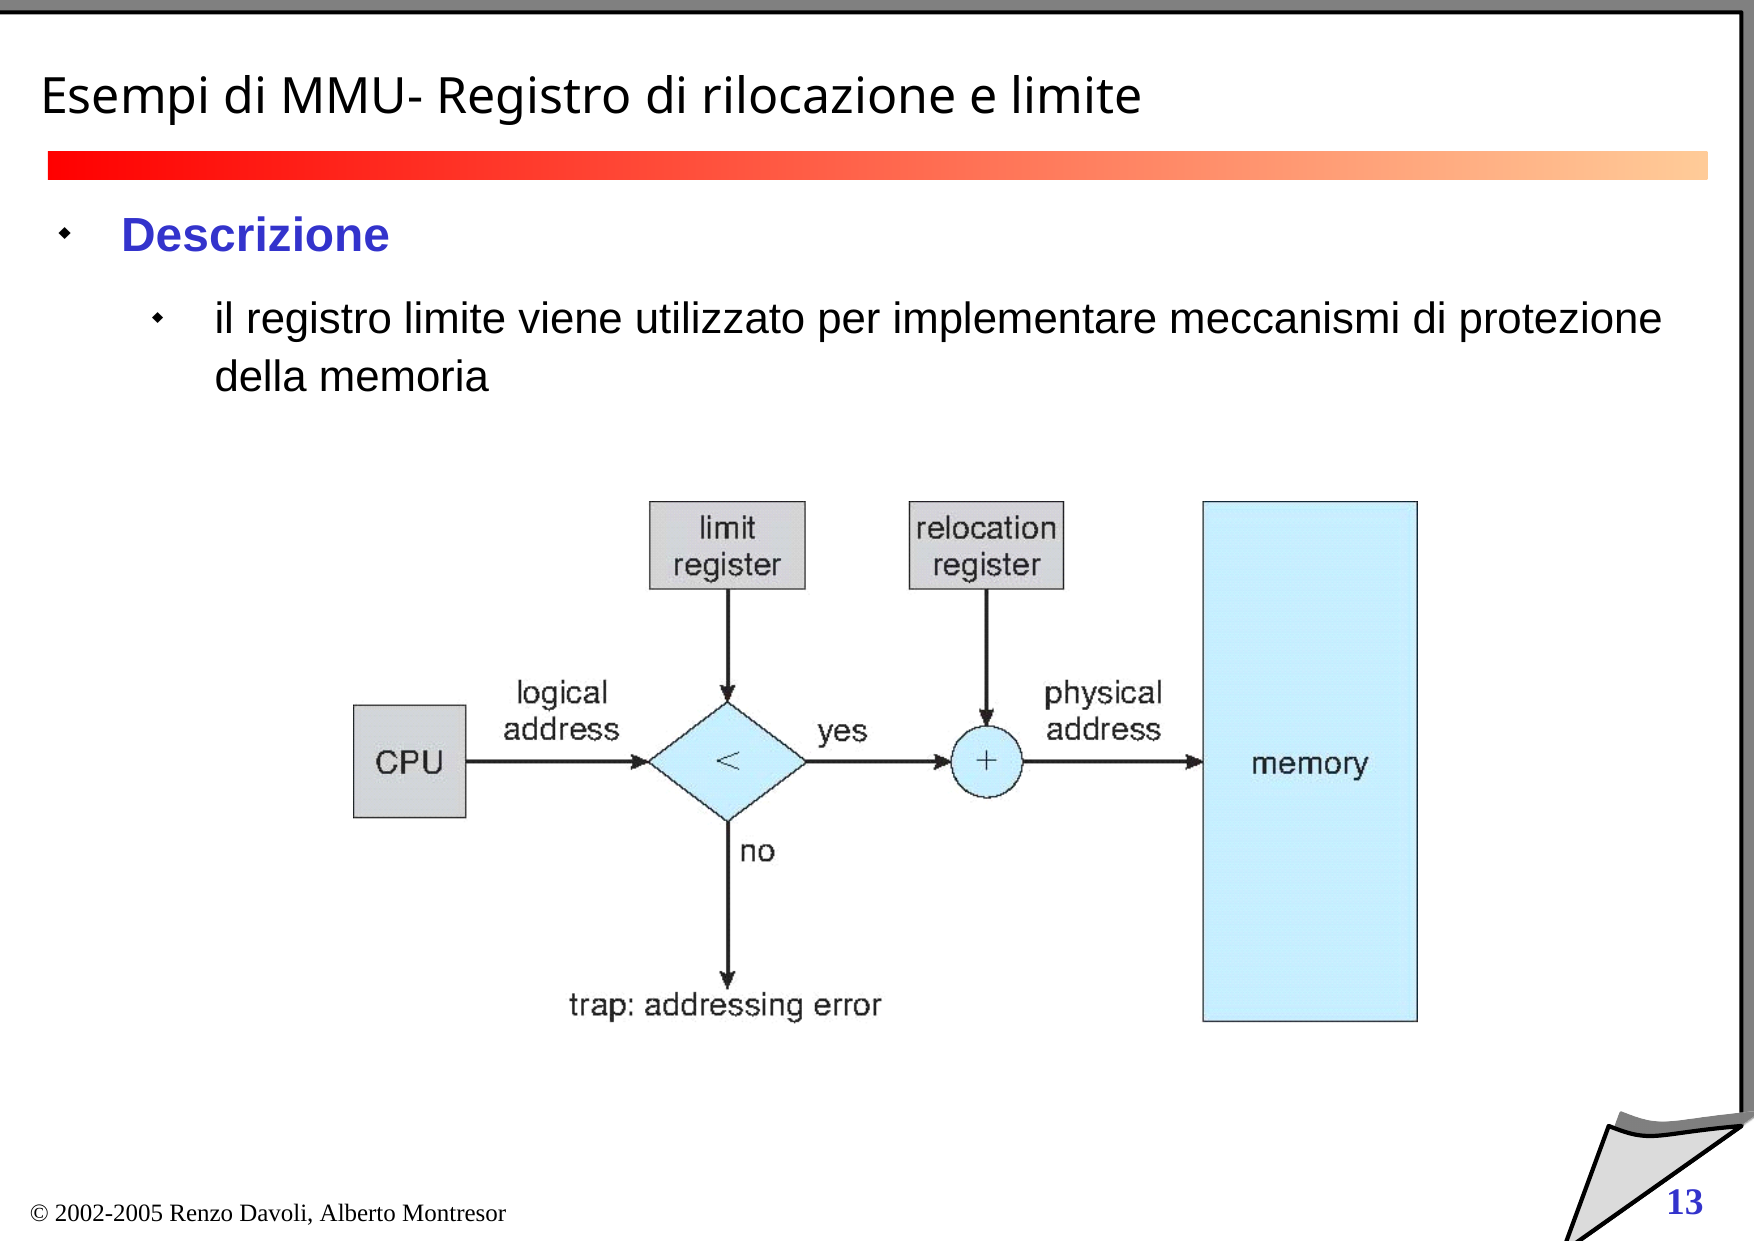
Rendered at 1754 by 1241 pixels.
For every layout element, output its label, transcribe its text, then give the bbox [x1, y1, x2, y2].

text_box MMU [750, 152, 754, 179]
title Esempi di MMU- Registro di rilocazione e limite [40, 49, 1714, 144]
picture [353, 501, 1418, 1030]
list Descrizione il registro limite viene utilizzato per implementare meccanismi di protezione della memoria [58, 206, 1696, 619]
